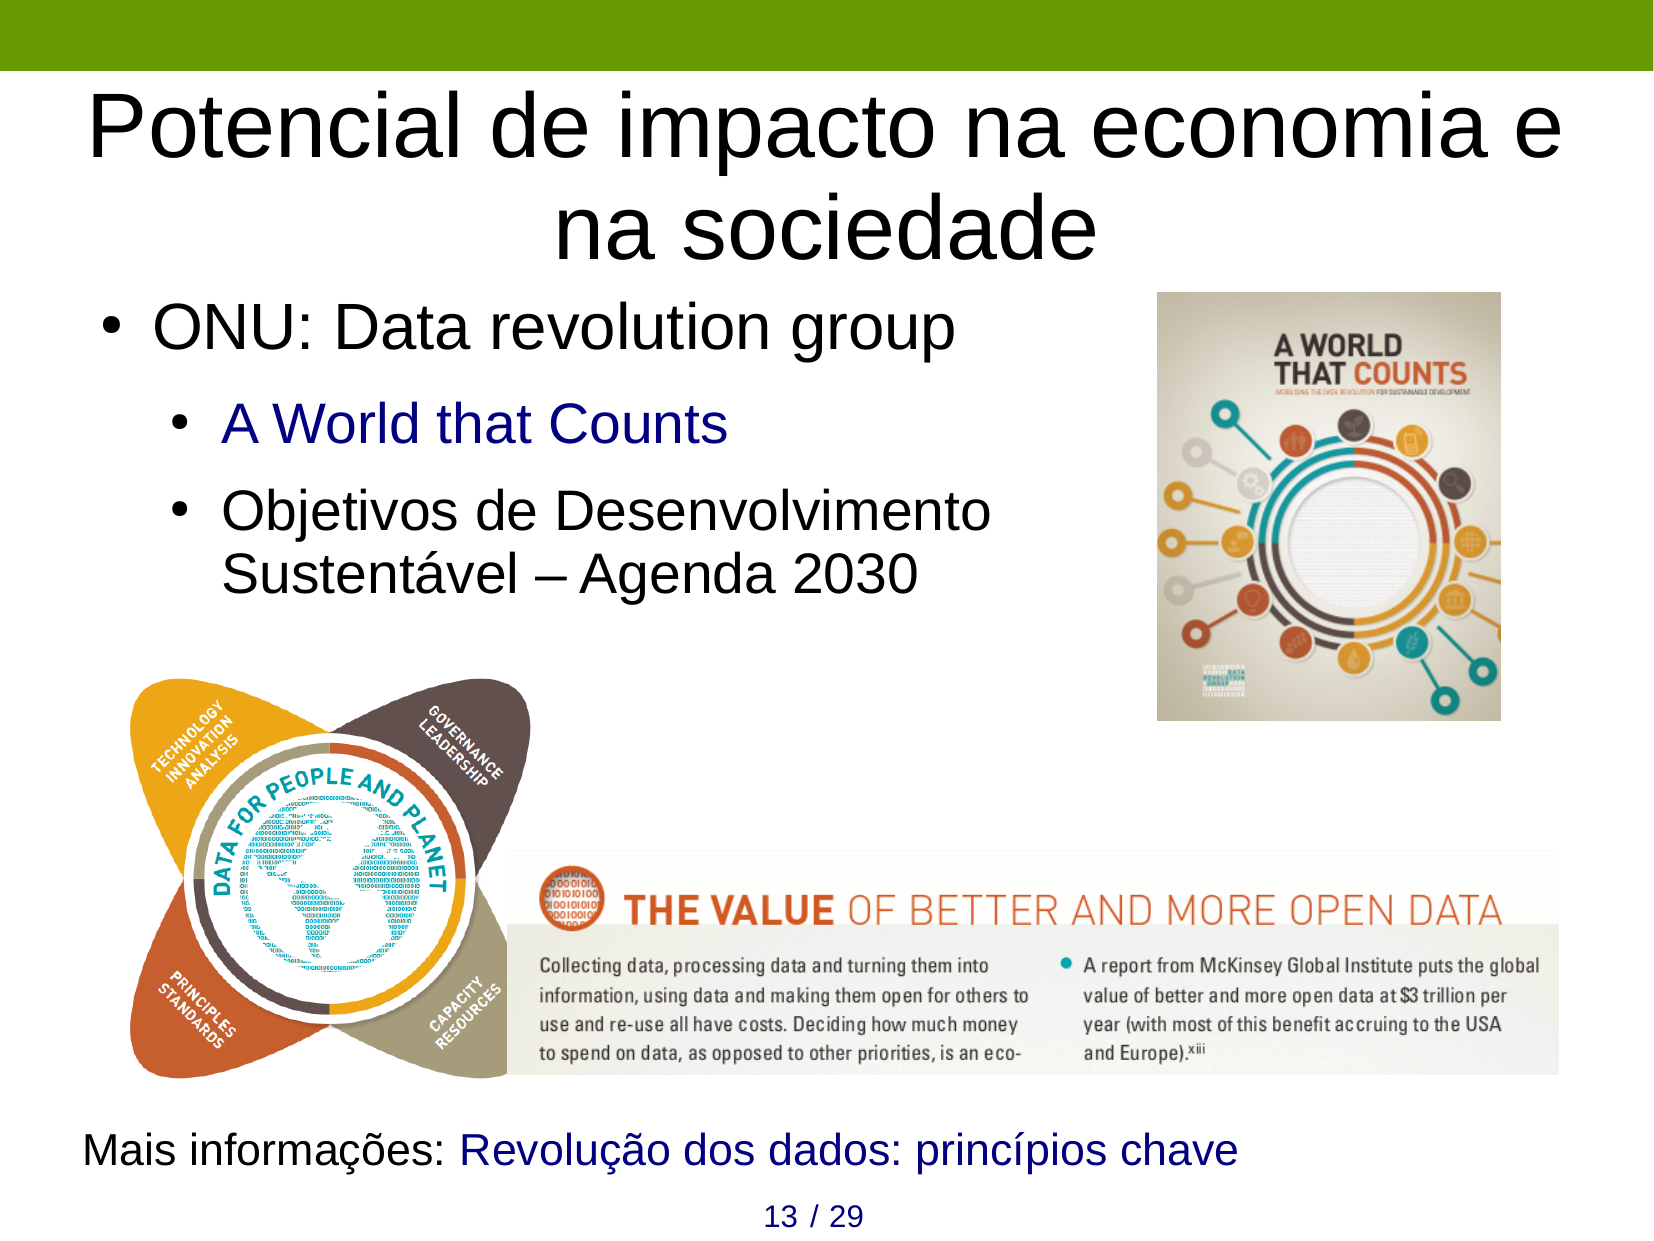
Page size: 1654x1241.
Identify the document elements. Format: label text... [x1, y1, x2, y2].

list ONU: Data revolution group A World that Counts Objetivos de Desenvolvimento Sustentável – Agenda 2030 Mais informações: Revolução dos dados: princípios chave [82, 290, 1571, 1182]
picture [1157, 292, 1501, 721]
title Potencial de impacto na economia e na sociedade [82, 73, 1571, 281]
text_box <número> [640, 1191, 779, 1241]
text_box 29 [851, 1191, 920, 1241]
title / [779, 1191, 851, 1241]
